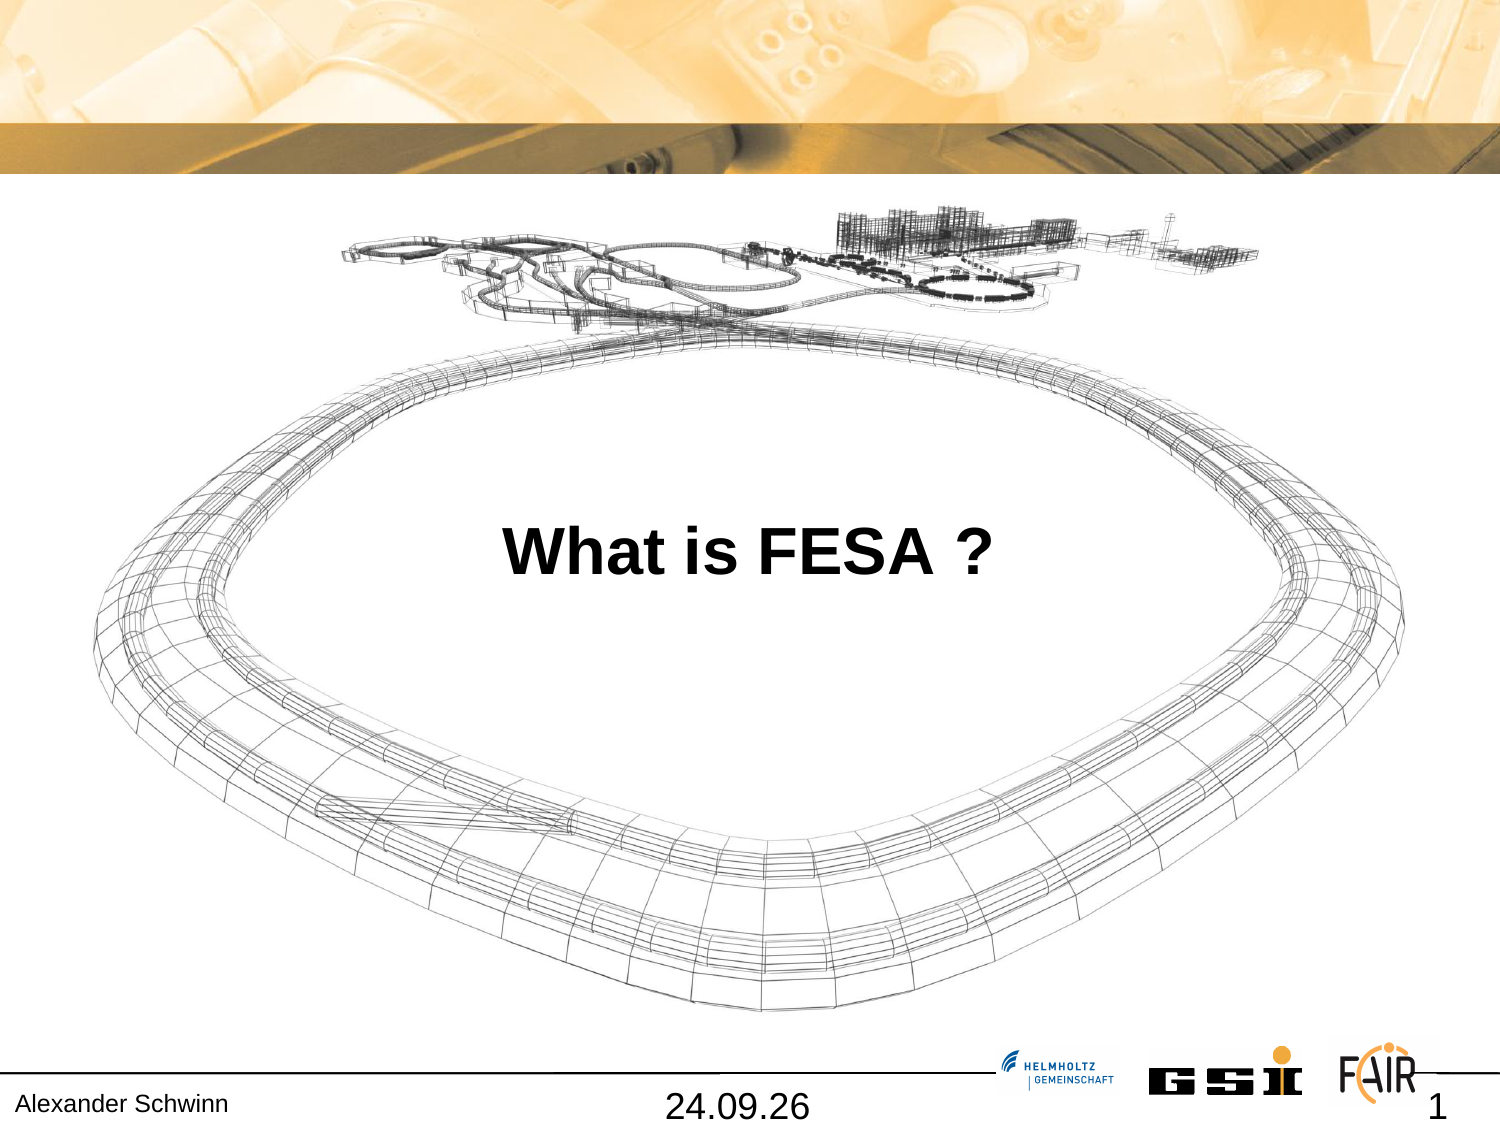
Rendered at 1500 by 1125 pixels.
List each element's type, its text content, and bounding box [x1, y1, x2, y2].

picture [82, 184, 1418, 1024]
picture [996, 1046, 1121, 1095]
picture [1149, 1046, 1302, 1095]
list What is FESA ? [487, 500, 1138, 718]
picture [0, 0, 1500, 175]
picture [1328, 1034, 1439, 1106]
